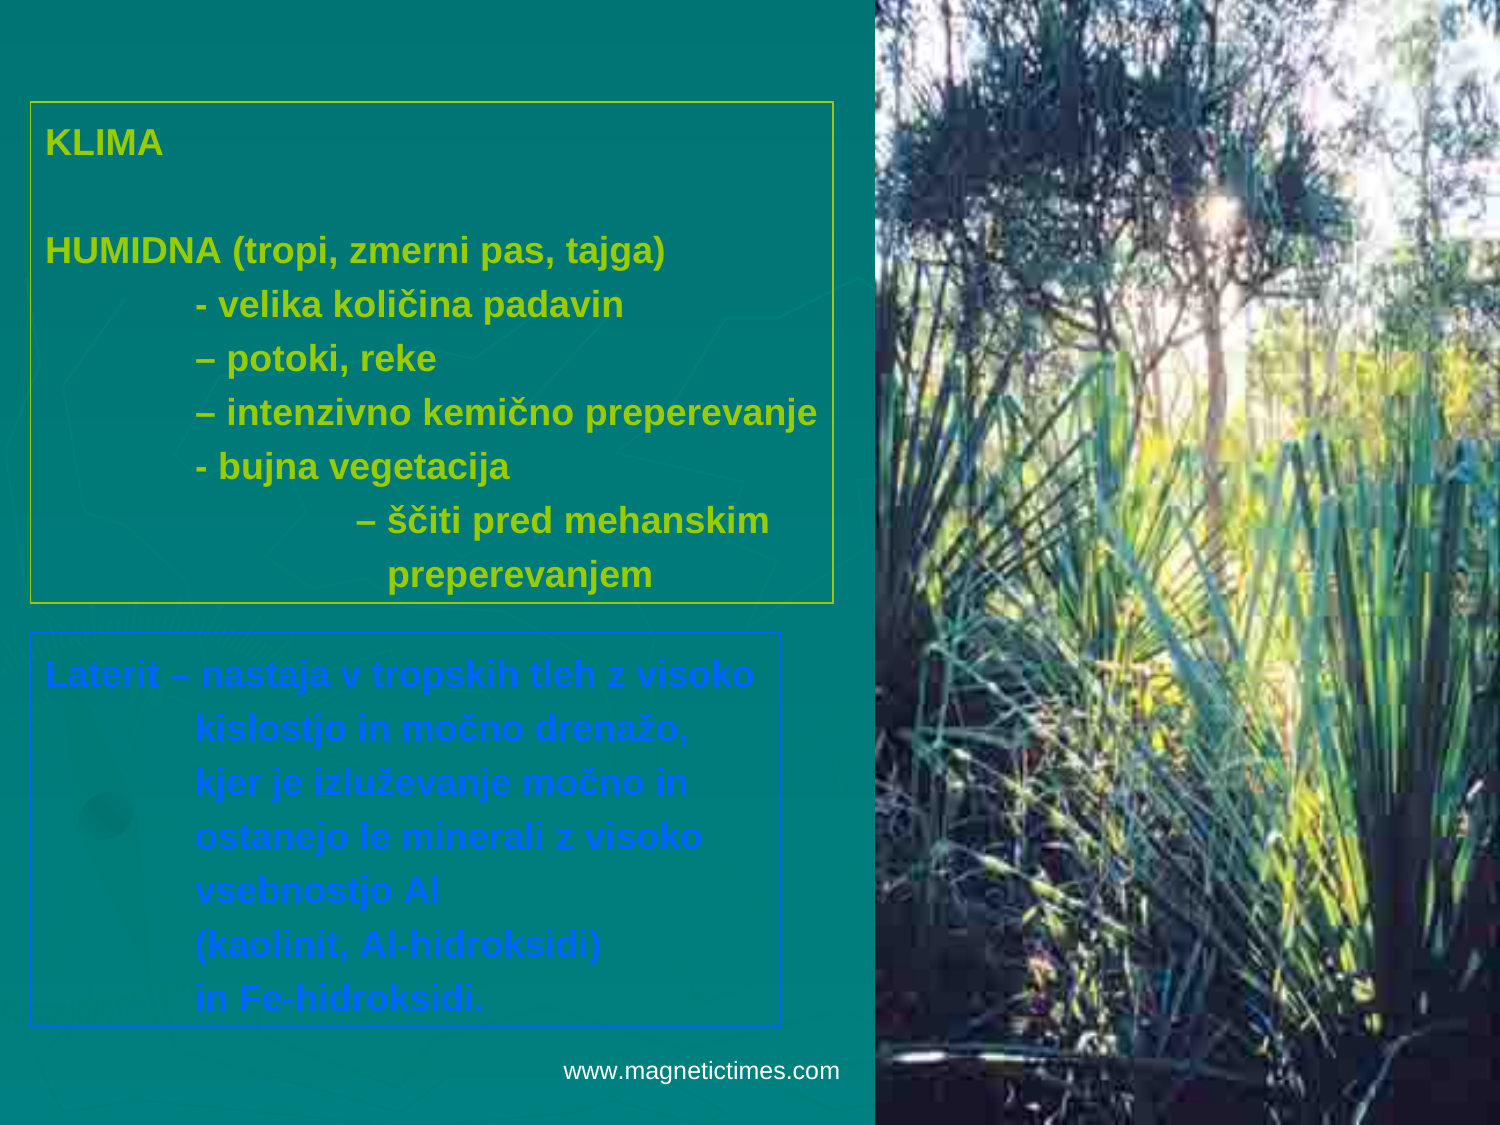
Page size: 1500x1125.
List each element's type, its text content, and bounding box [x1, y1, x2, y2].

text_box Laterit – nastaja v tropskih tleh z visoko kislostjo in močno drenažo, kjer je izluževanje močno in ostanejo le minerali z visoko vsebnostjo Al (kaolinit, Al-hidroksidi) in Fe-hidroksidi. [30, 633, 782, 1027]
text_box www.magnetictimes.com [548, 1046, 863, 1093]
picture [875, 0, 1500, 1125]
text_box KLIMA HUMIDNA (tropi, zmerni pas, tajga) - velika količina padavin – potoki, reke – intenzivno kemično preperevanje - bujna vegetacija – ščiti pred mehanskim preperevanjem [30, 101, 834, 604]
